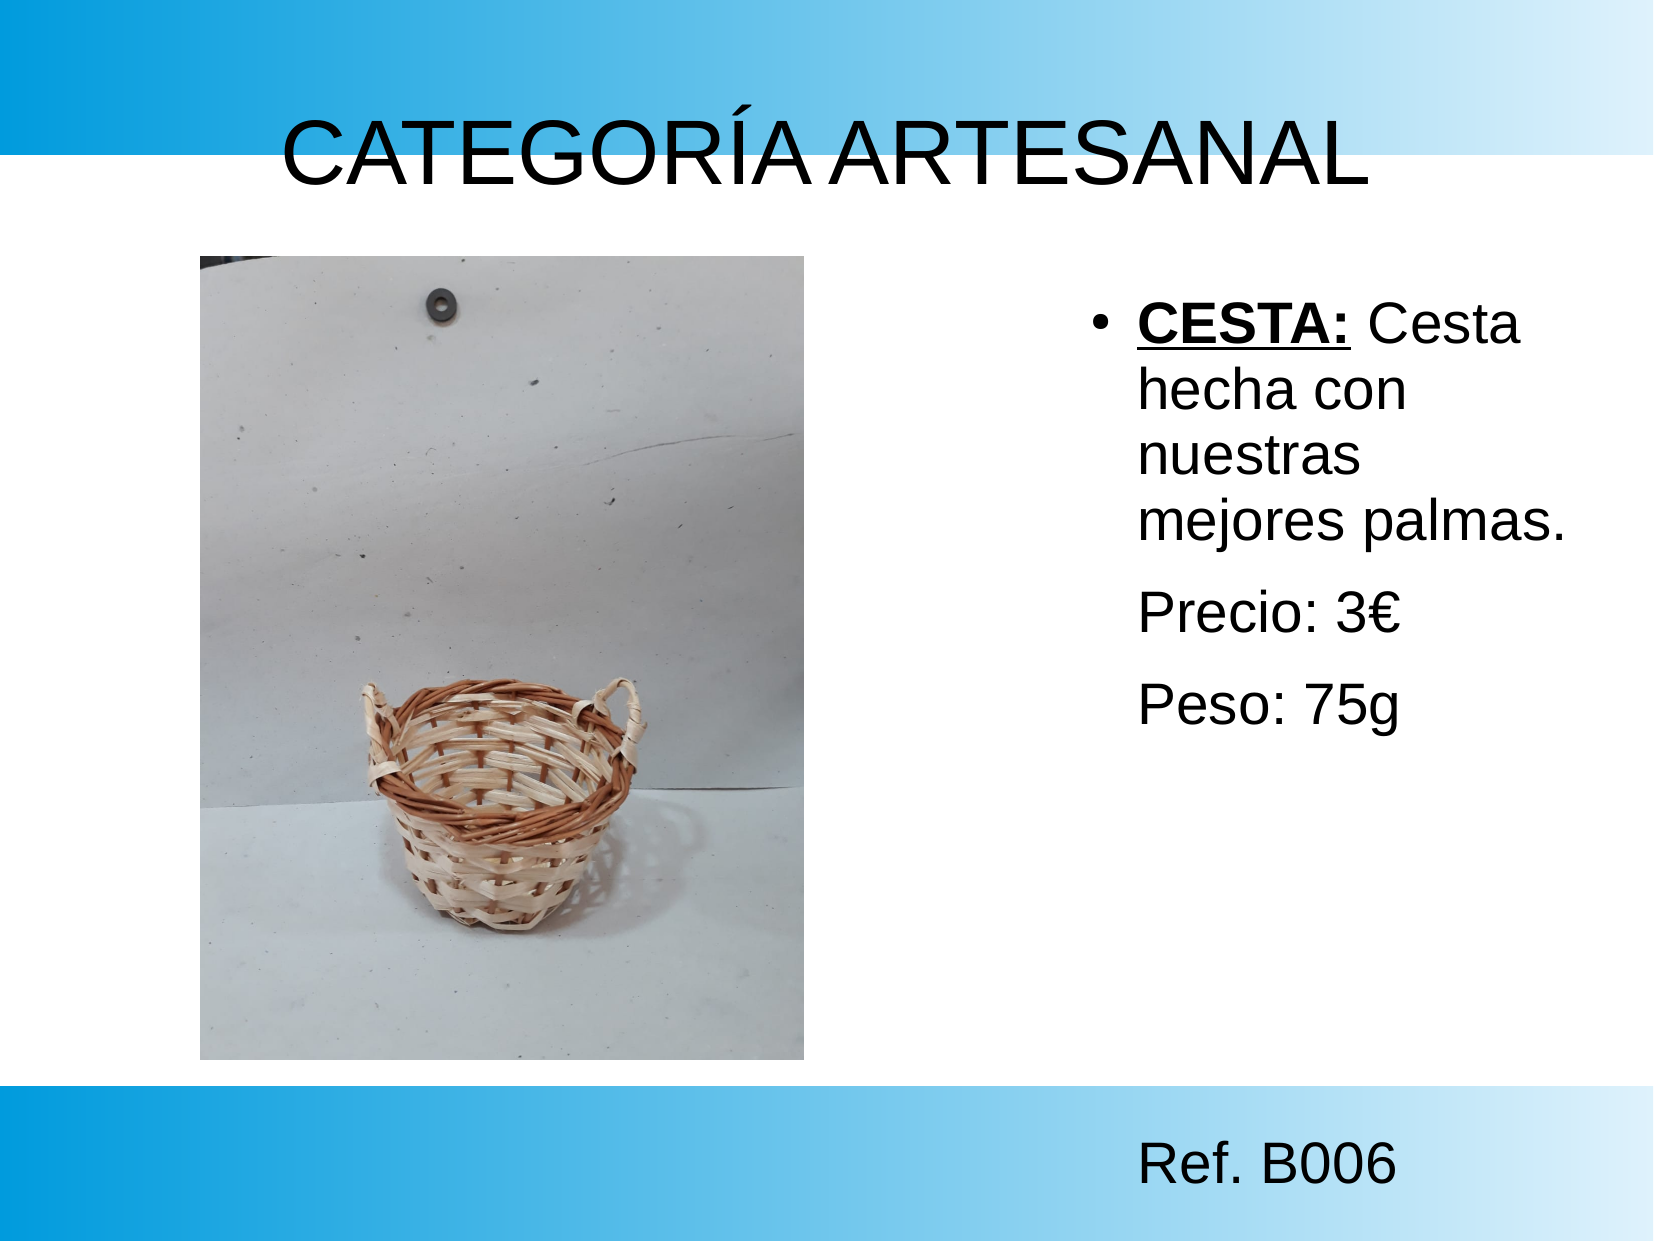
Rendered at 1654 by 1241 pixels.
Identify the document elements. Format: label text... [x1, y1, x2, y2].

list CESTA: Cesta hecha con nuestras mejores palmas. Precio: 3€ Peso: 75g Ref. B006 [1074, 290, 1571, 1205]
title CATEGORÍA ARTESANAL [82, 49, 1571, 257]
picture [200, 256, 804, 1060]
